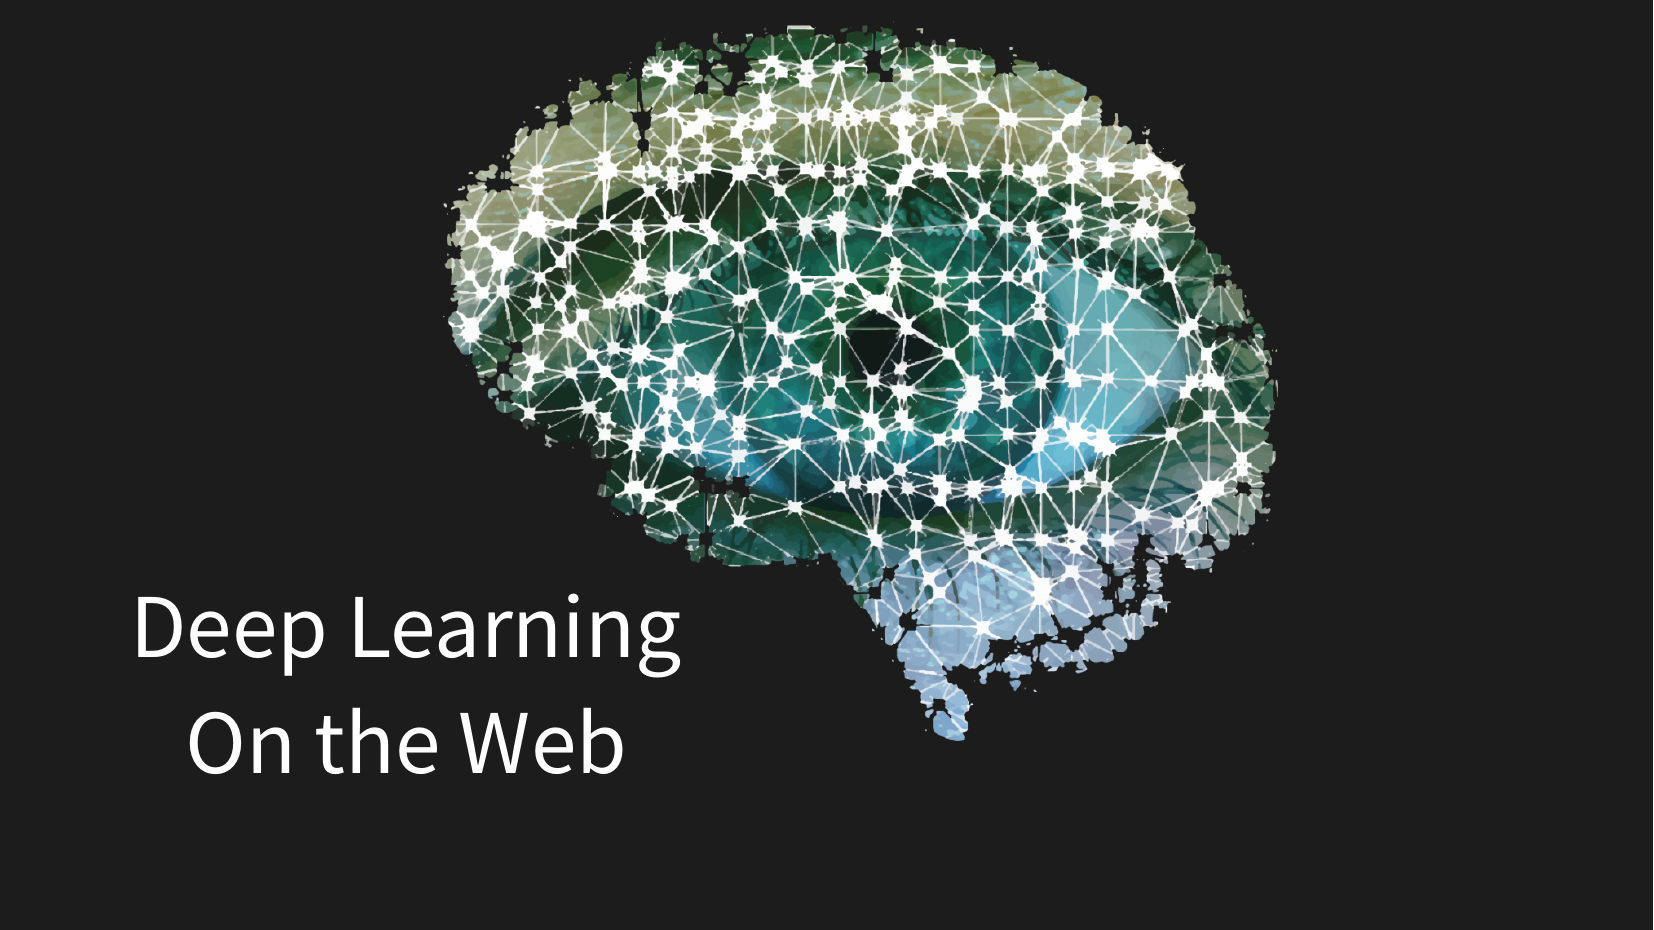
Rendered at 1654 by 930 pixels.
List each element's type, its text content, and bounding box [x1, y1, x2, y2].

title Deep Learning On the Web [0, 510, 1234, 856]
picture [443, 20, 1278, 741]
